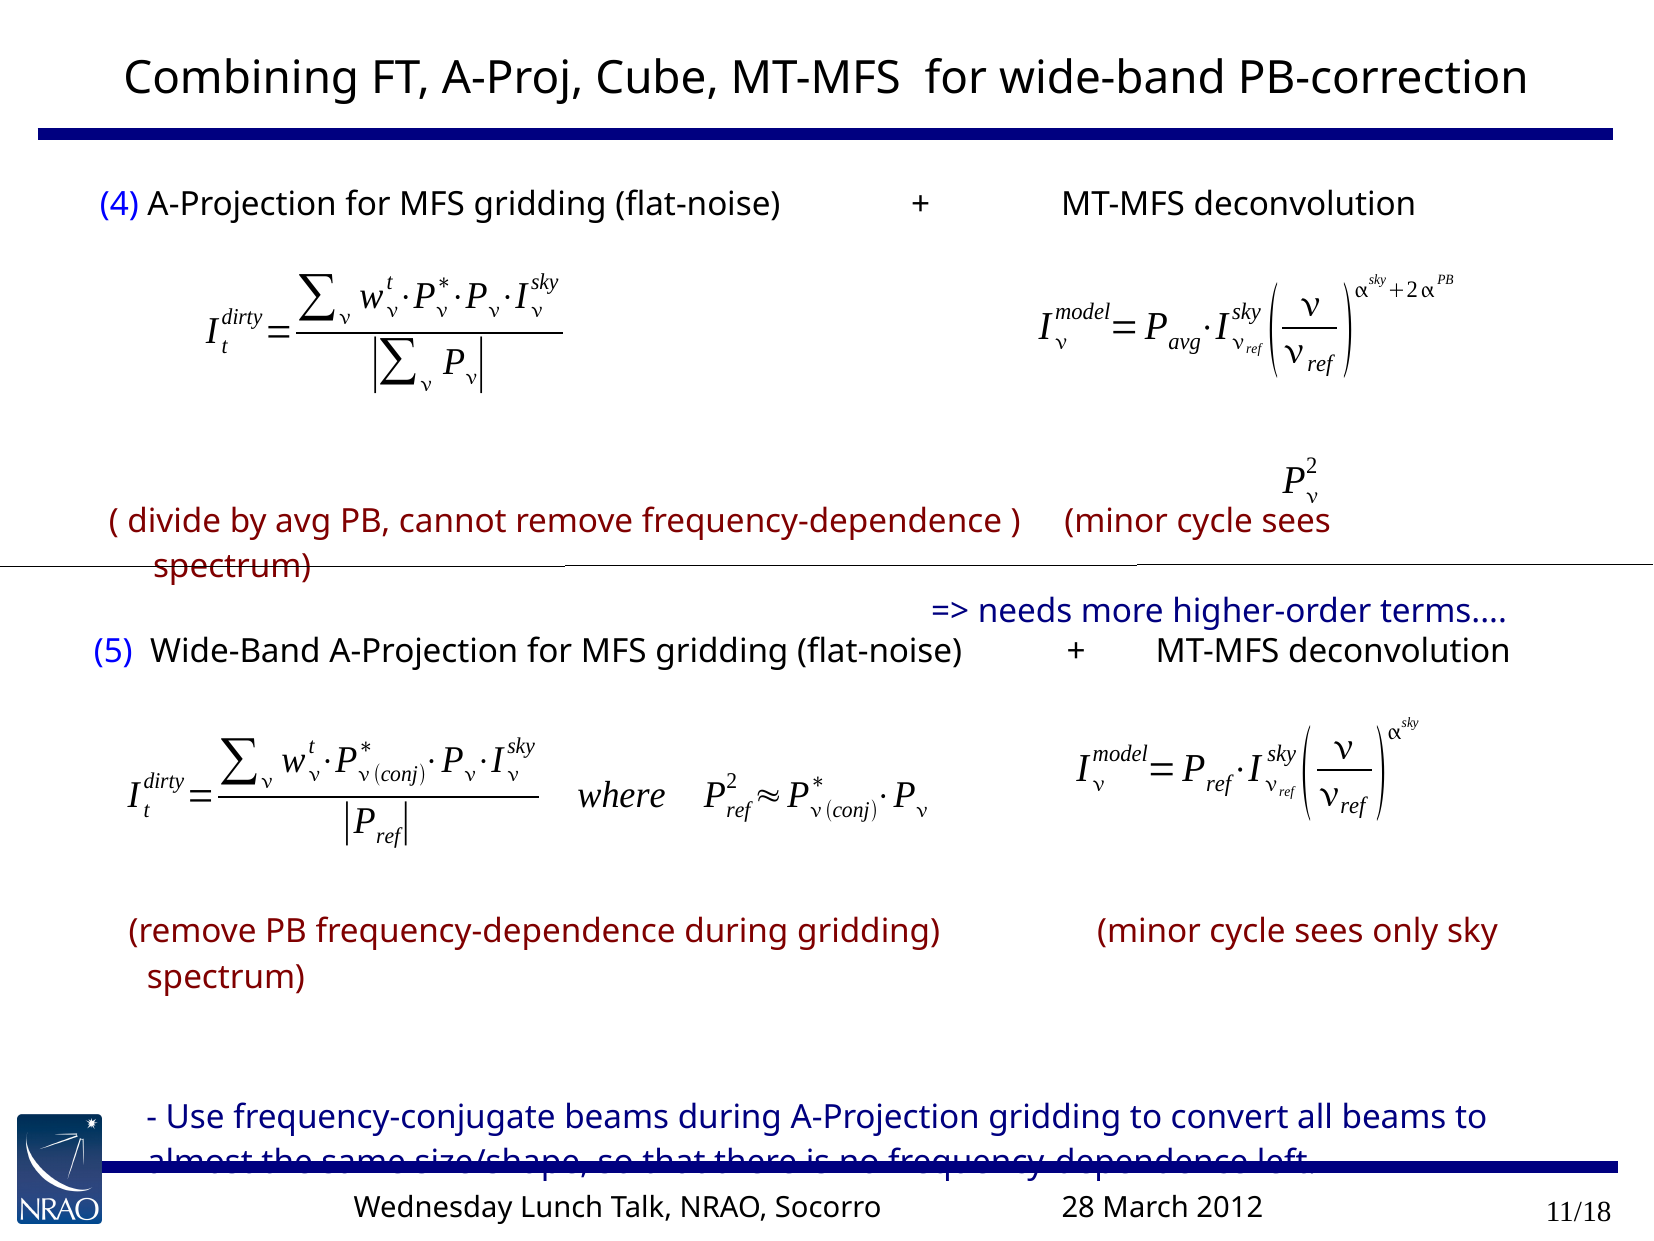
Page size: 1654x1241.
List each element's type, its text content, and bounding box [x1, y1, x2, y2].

chart [194, 270, 573, 397]
chart [1026, 272, 1462, 382]
chart [1270, 454, 1329, 509]
title Combining FT, A-Proj, Cube, MT-MFS for wide-band PB-correction [82, 39, 1571, 113]
text_box (5) Wide-Band A-Projection for MFS gridding (flat-noise) + MT-MFS deconvolution (remove PB frequency-dependence during gridding) (minor cycle sees only sky spectrum) - Use frequency-conjugate beams during A-Projection gridding to convert all beams to almost the same size/shape, so that there is no frequency-dependence left. [76, 626, 1596, 1101]
picture [17, 1114, 102, 1224]
text_box (4) A-Projection for MFS gridding (flat-noise) + MT-MFS deconvolution ( divide by avg PB, cannot remove frequency-dependence ) (minor cycle sees spectrum) => needs more higher-order terms.... [67, 172, 1541, 553]
chart [116, 734, 937, 848]
chart [1064, 714, 1430, 825]
